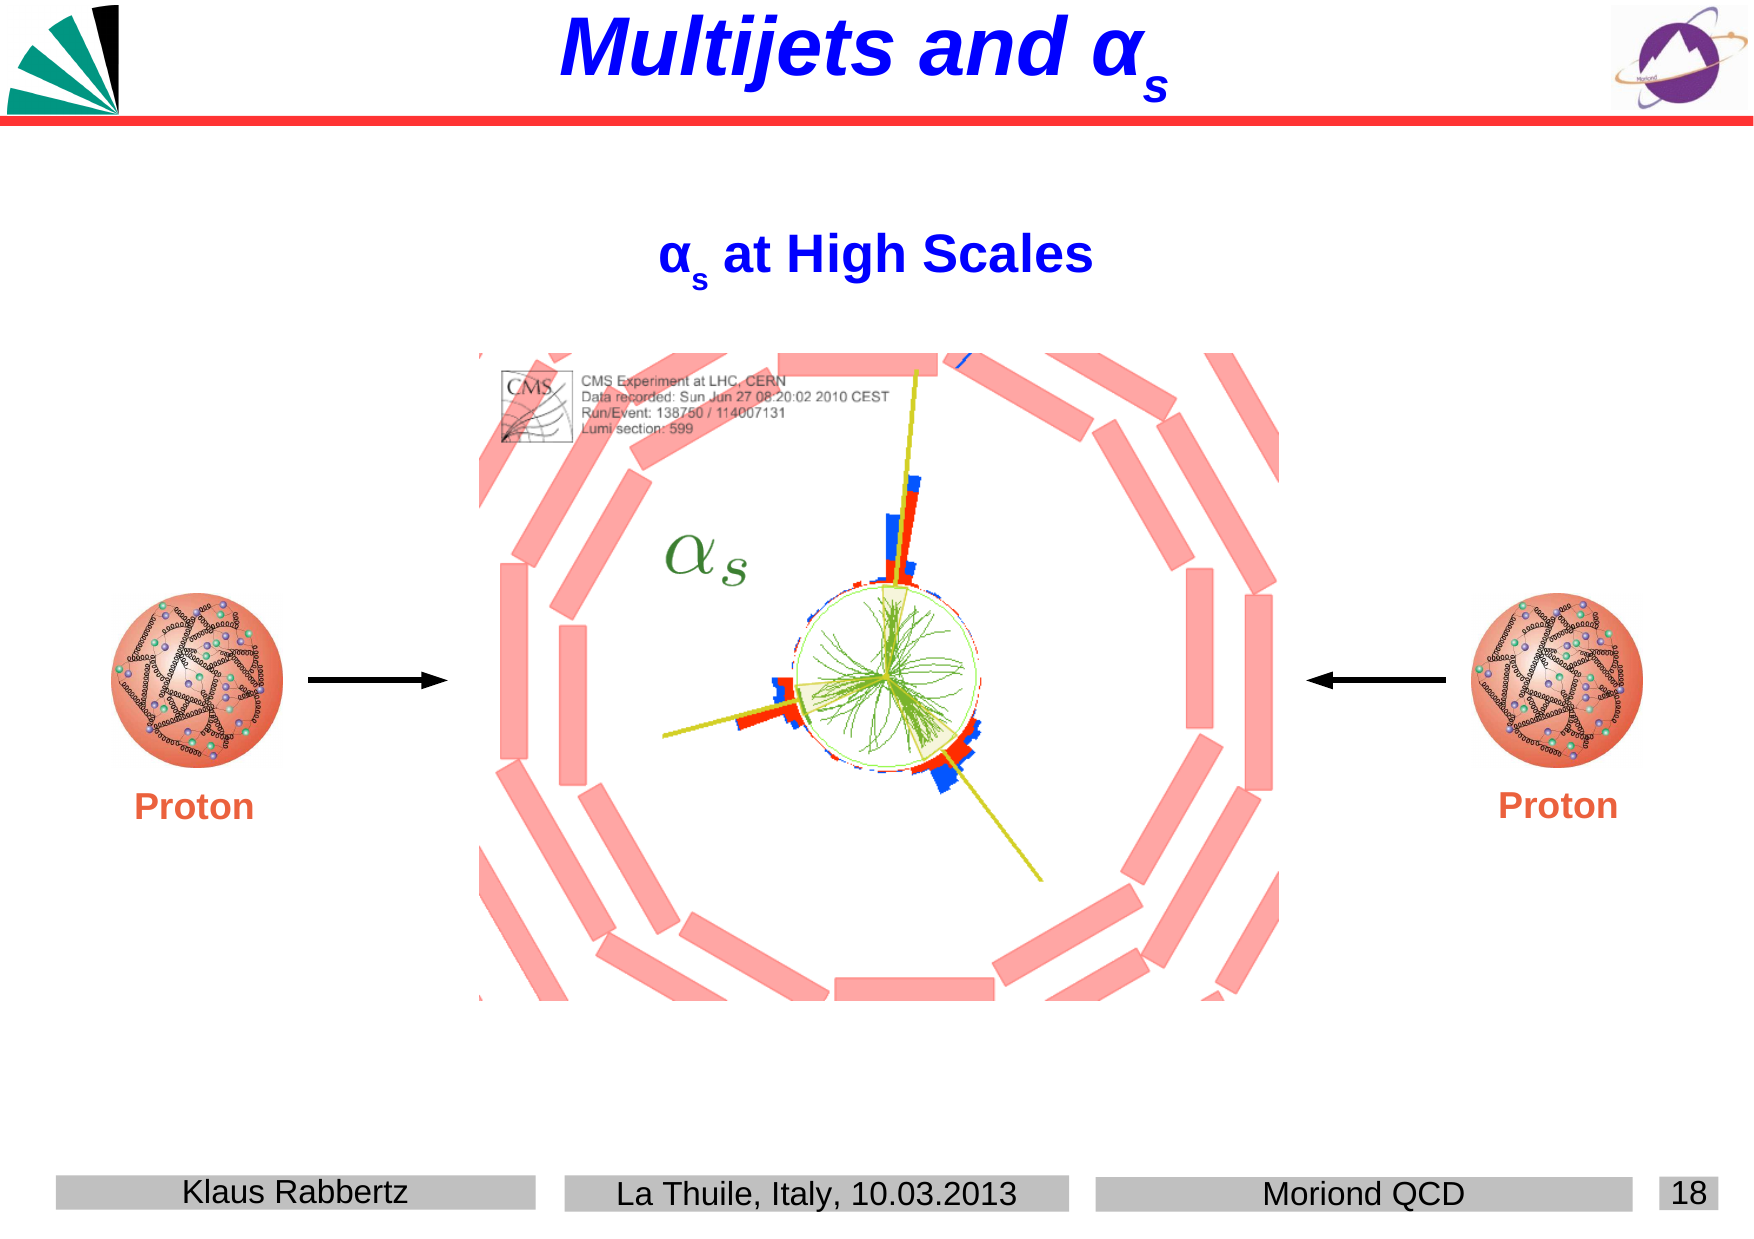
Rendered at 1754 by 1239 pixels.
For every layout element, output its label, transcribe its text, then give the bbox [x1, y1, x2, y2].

text_box αs at High Scales [646, 217, 1108, 304]
picture [1471, 593, 1643, 769]
picture [479, 353, 1279, 1001]
title Multijets and αs [123, 0, 1606, 114]
picture [7, 5, 119, 116]
text_box Proton [1486, 778, 1632, 834]
text_box Proton [122, 779, 269, 834]
picture [1611, 5, 1748, 110]
picture [111, 593, 283, 769]
